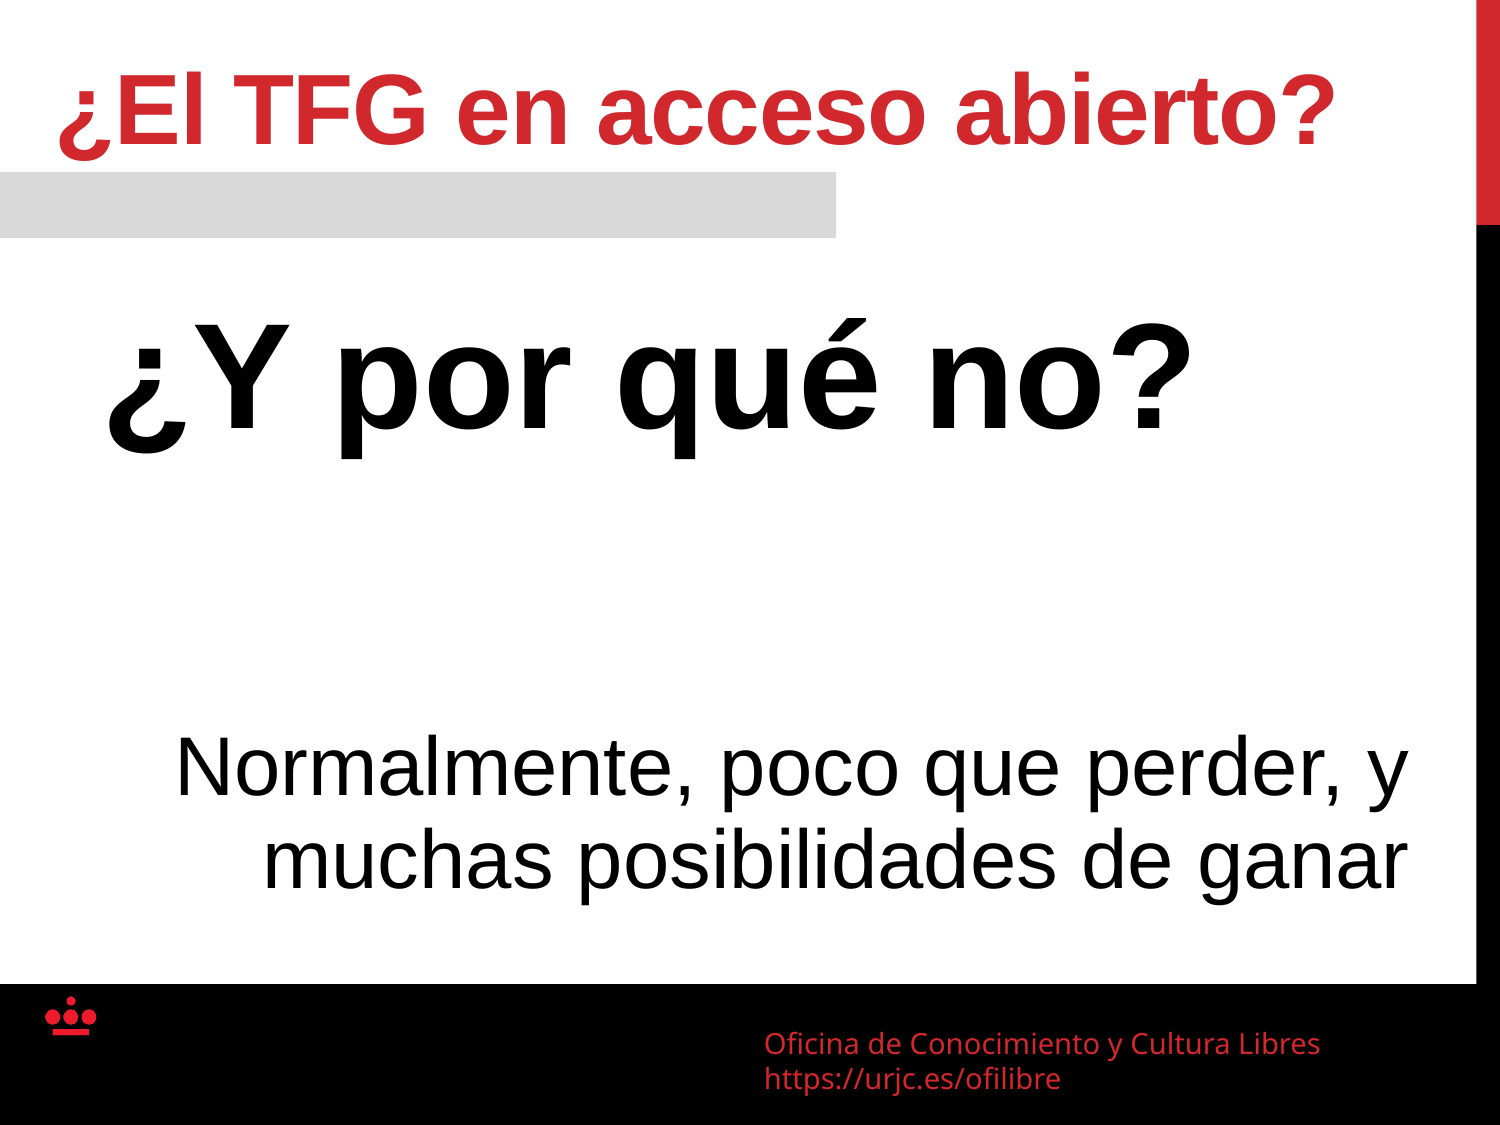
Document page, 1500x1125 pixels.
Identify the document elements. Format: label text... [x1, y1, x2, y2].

text_box ¿El TFG en acceso abierto? [39, 24, 1366, 172]
picture [45, 996, 341, 1111]
text_box [0, 171, 837, 238]
text_box ¿Y por qué no? Normalmente, poco que perder, y muchas posibilidades de ganar [15, 285, 1426, 961]
text_box [0, 984, 1500, 1125]
text_box Oficina de Conocimiento y Cultura Libres https://urjc.es/ofilibre [748, 1017, 1500, 1125]
title [75, 172, 1026, 250]
